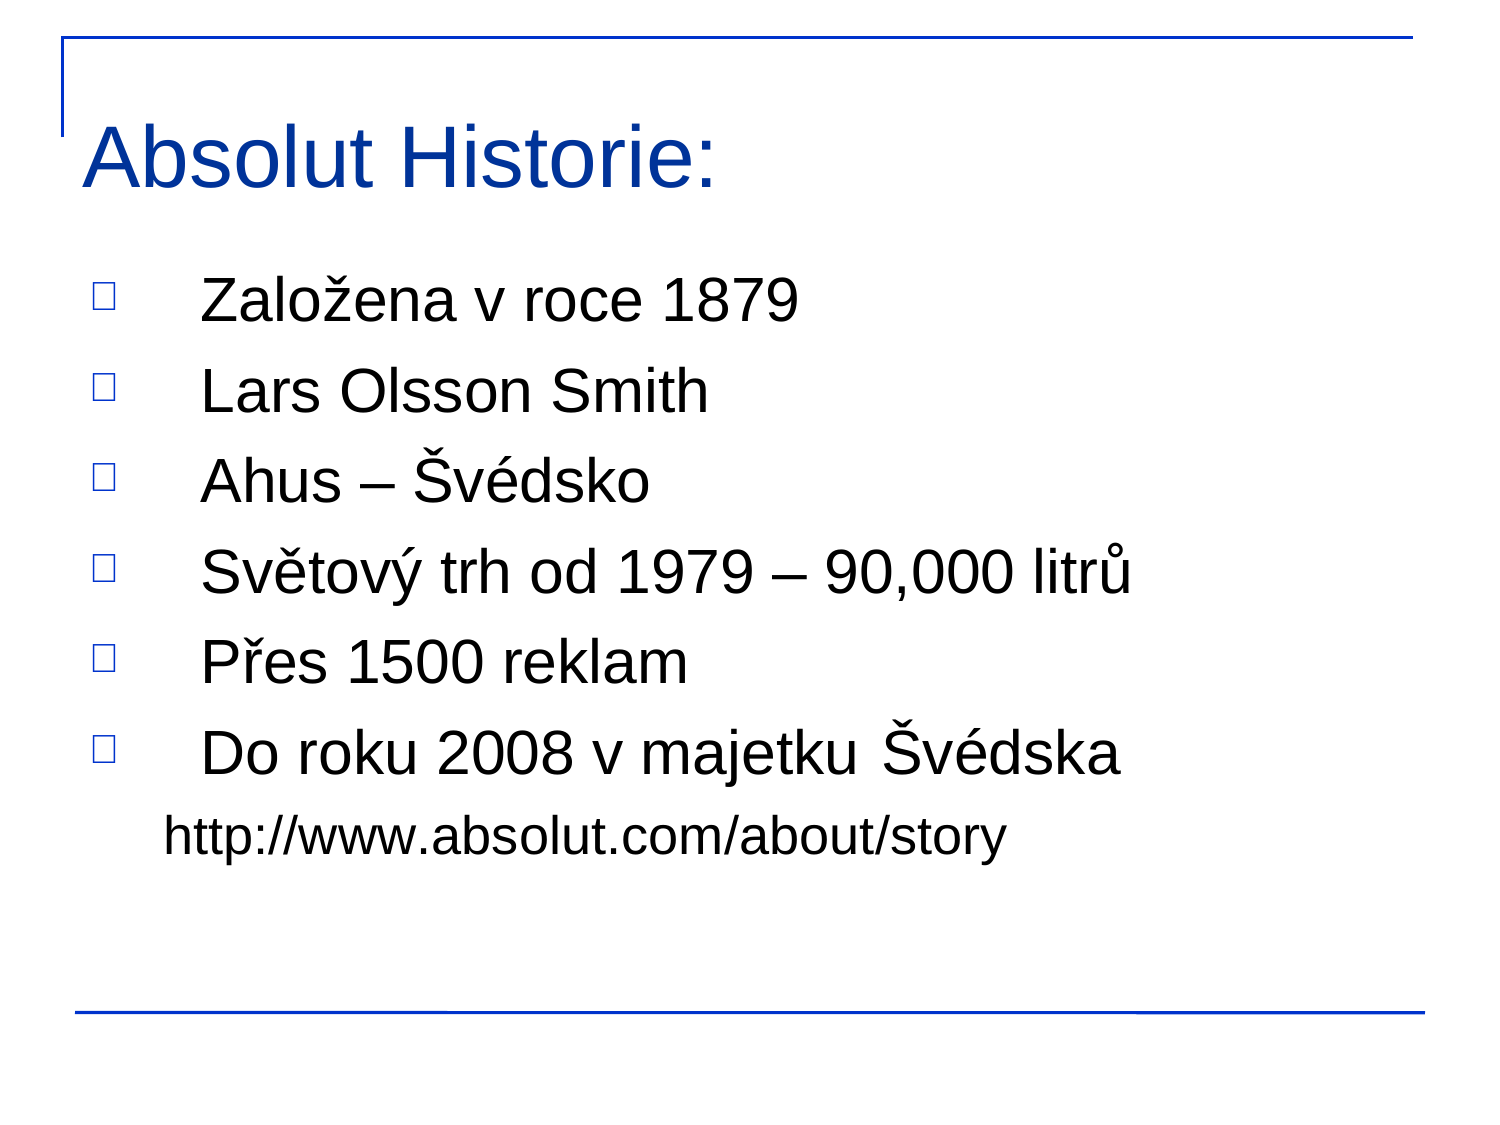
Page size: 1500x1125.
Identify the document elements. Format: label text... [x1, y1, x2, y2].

title Absolut Historie: [82, 56, 1500, 249]
list Založena v roce 1879 Lars Olsson Smith Ahus – Švédsko Světový trh od 1979 – 90,000 litrů Přes 1500 reklam Do roku 2008 v majetku Švédska http://www.absolut.com/about/story [88, 259, 1500, 1063]
